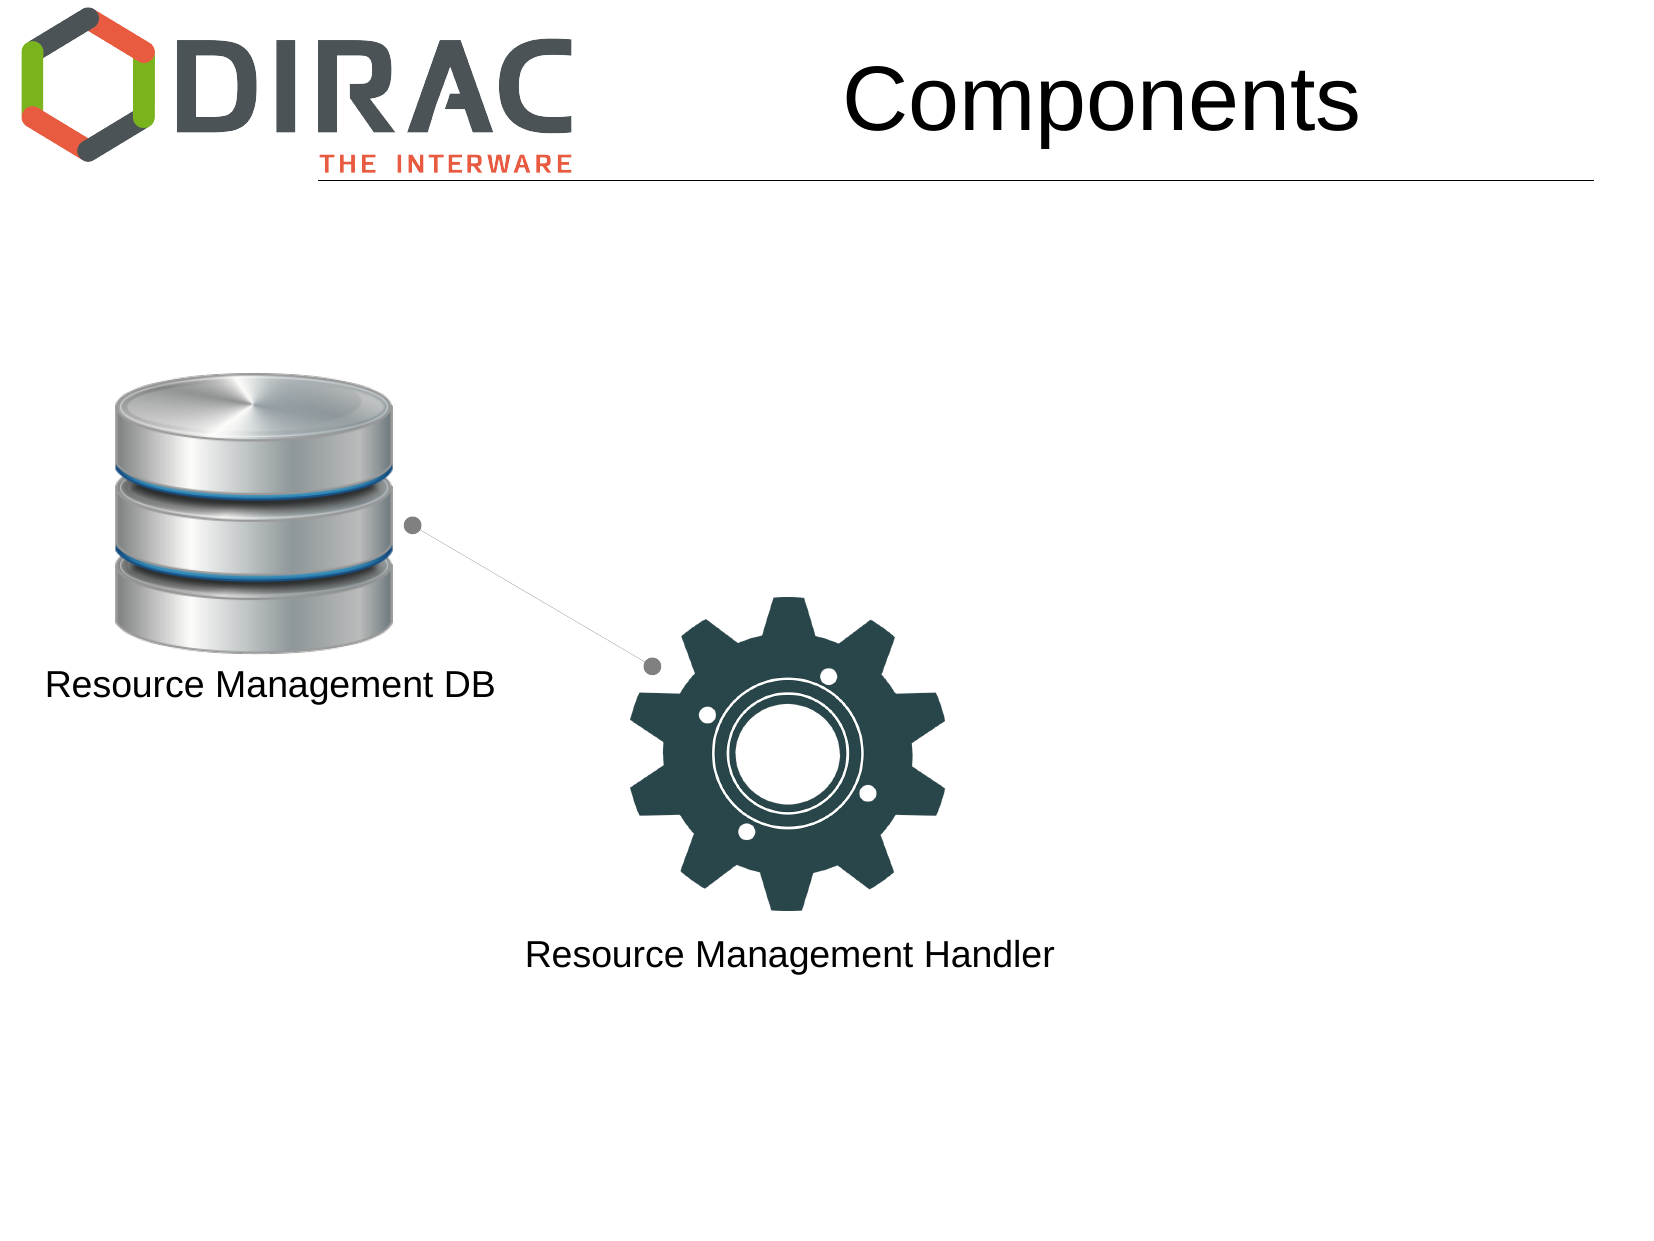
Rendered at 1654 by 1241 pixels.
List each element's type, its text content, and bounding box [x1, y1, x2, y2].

text_box Resource Management Handler [510, 925, 1111, 1046]
title Components [615, 32, 1591, 166]
picture [110, 370, 396, 655]
picture [630, 597, 945, 911]
text_box Resource Management DB [30, 655, 571, 785]
picture [4, 0, 589, 181]
